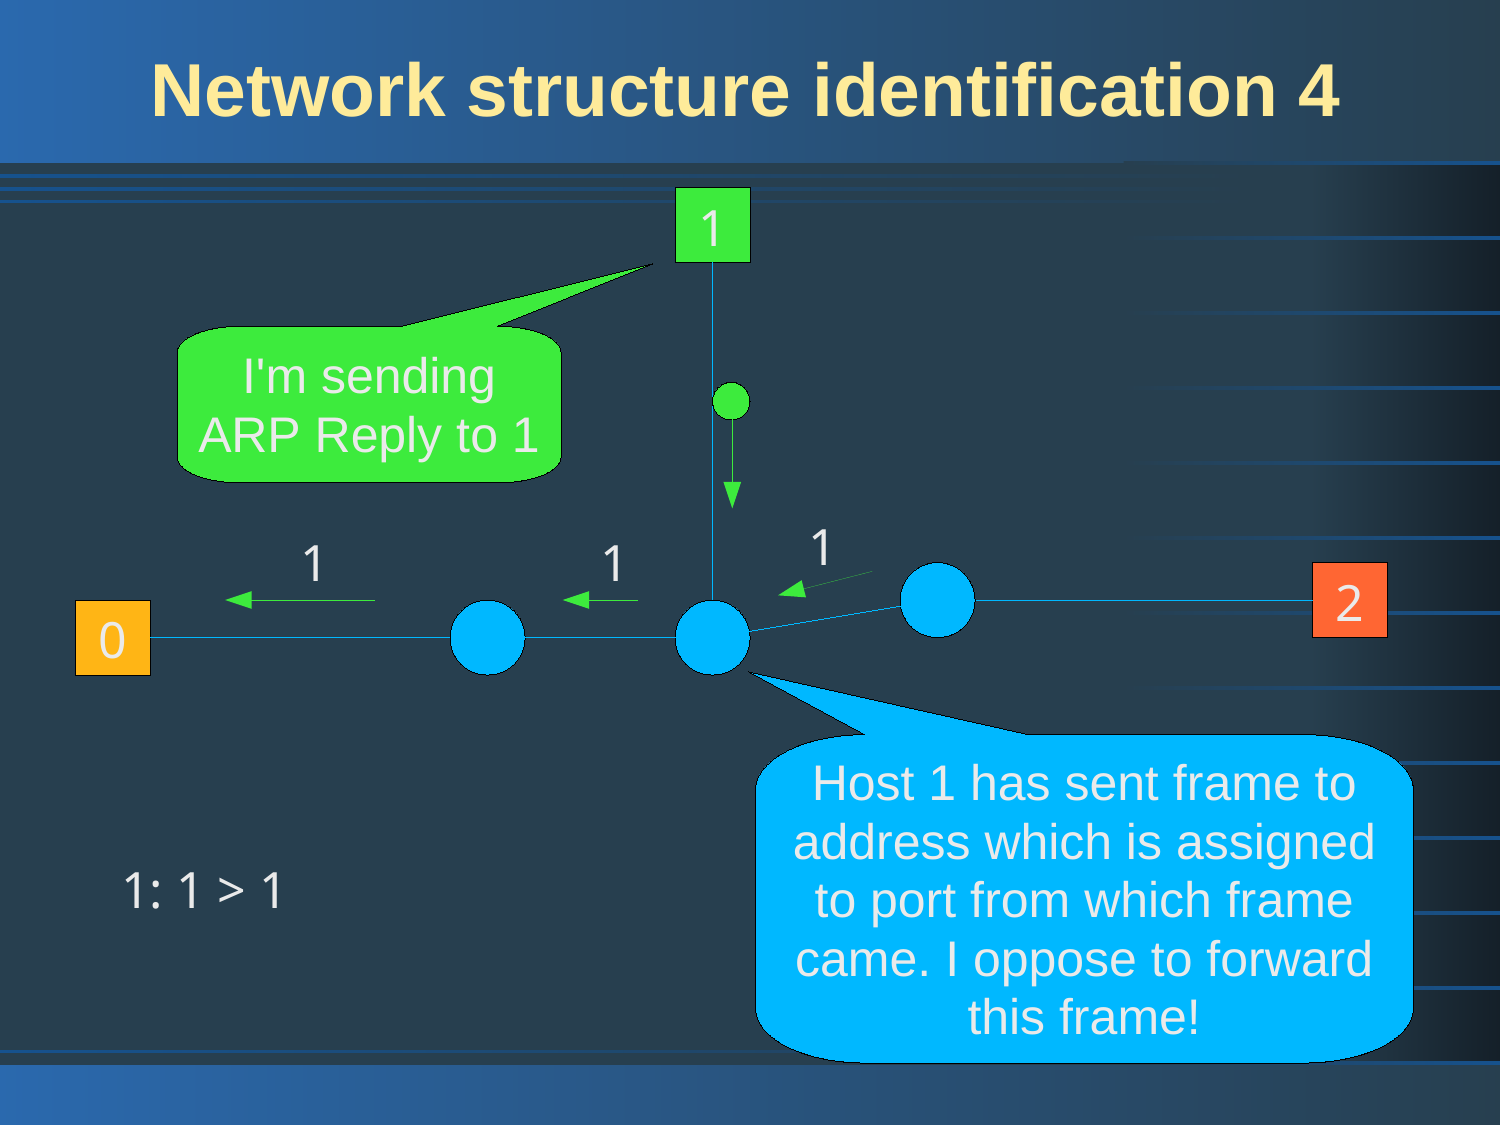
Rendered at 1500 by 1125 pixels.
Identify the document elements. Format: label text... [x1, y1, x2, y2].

text_box [450, 600, 526, 676]
text_box Host 1 has sent frame to address which is assigned to port from which frame came. I oppose to forward this frame! [748, 671, 1414, 1064]
text_box 1 [600, 525, 633, 596]
title Network structure identification 4 [83, 24, 1409, 151]
text_box [712, 382, 751, 420]
text_box 1 [675, 187, 751, 263]
text_box I'm sending ARP Reply to 1 [177, 263, 653, 483]
text_box [675, 600, 751, 676]
text_box [900, 562, 976, 638]
text_box 1 [808, 508, 847, 580]
text_box 1 [300, 525, 333, 596]
text_box 0 [75, 600, 151, 676]
text_box 2 [1312, 562, 1388, 638]
text_box 1: 1 > 1 [121, 851, 317, 922]
